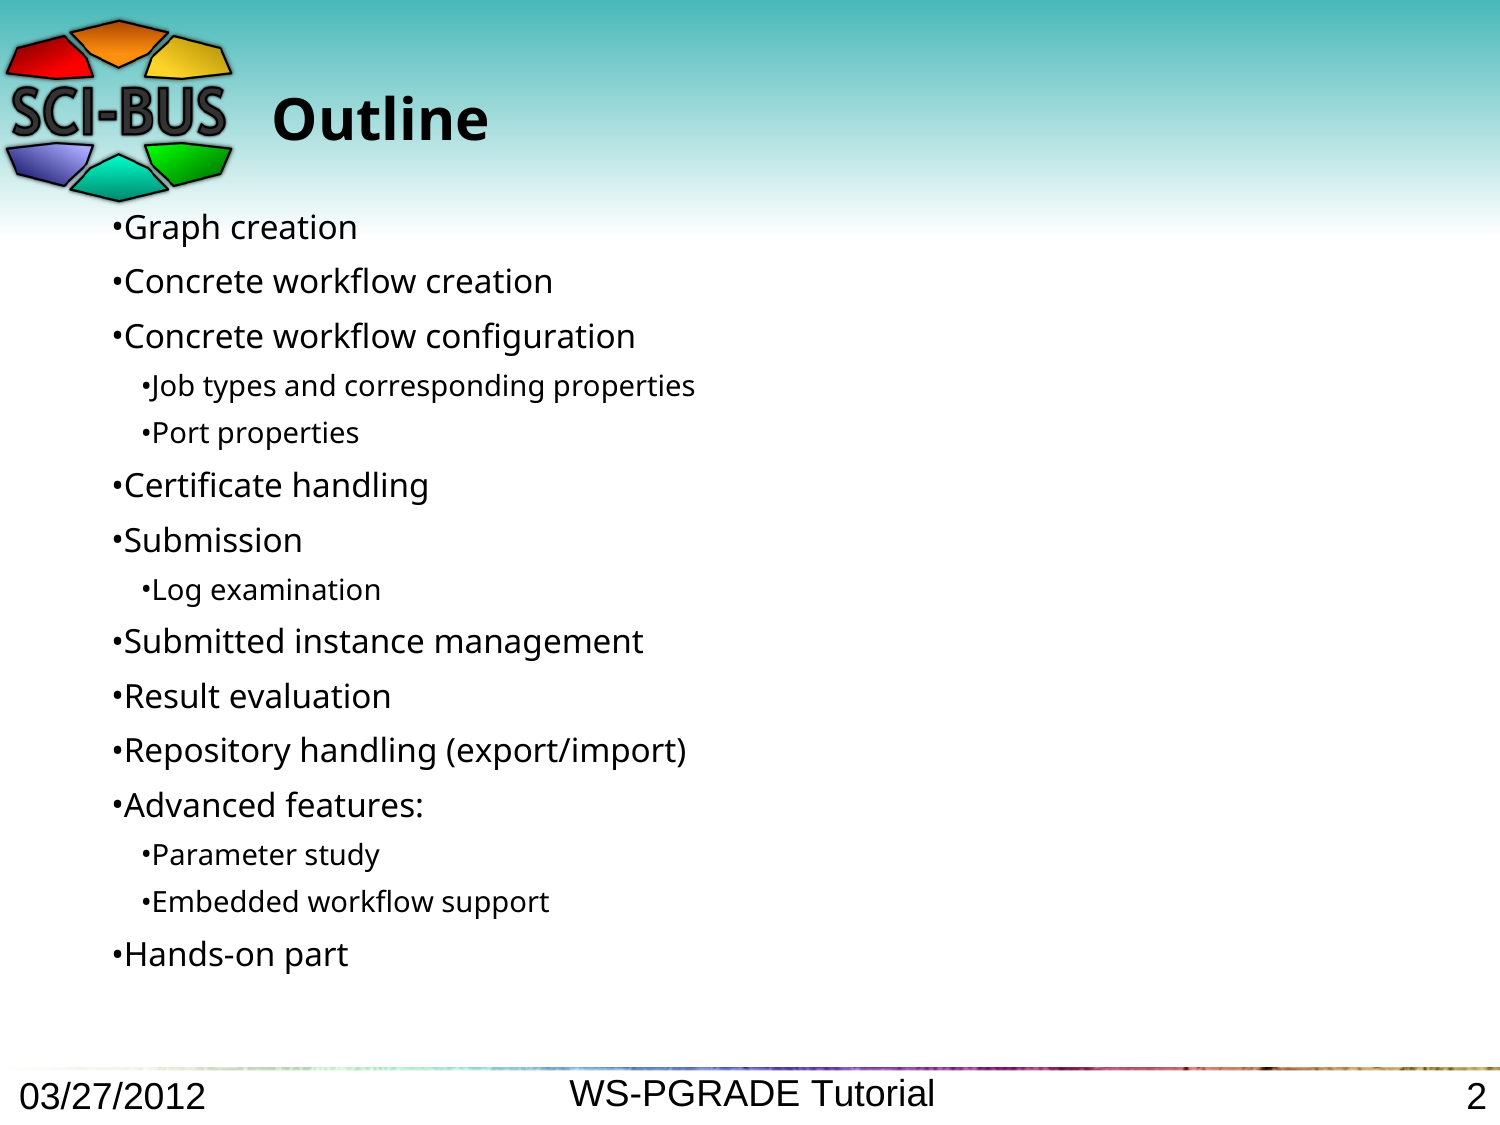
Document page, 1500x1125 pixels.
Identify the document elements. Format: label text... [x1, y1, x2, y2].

picture [0, 1067, 1500, 1125]
picture [0, 15, 237, 207]
title Outline [257, 59, 1500, 175]
list Graph creation Concrete workflow creation Concrete workflow configuration Job types and corresponding properties Port properties Certificate handling Submission Log examination Submitted instance management Result evaluation Repository handling (export/import) Advanced features: Parameter study Embedded workflow support Hands-on part [87, 198, 1426, 1061]
